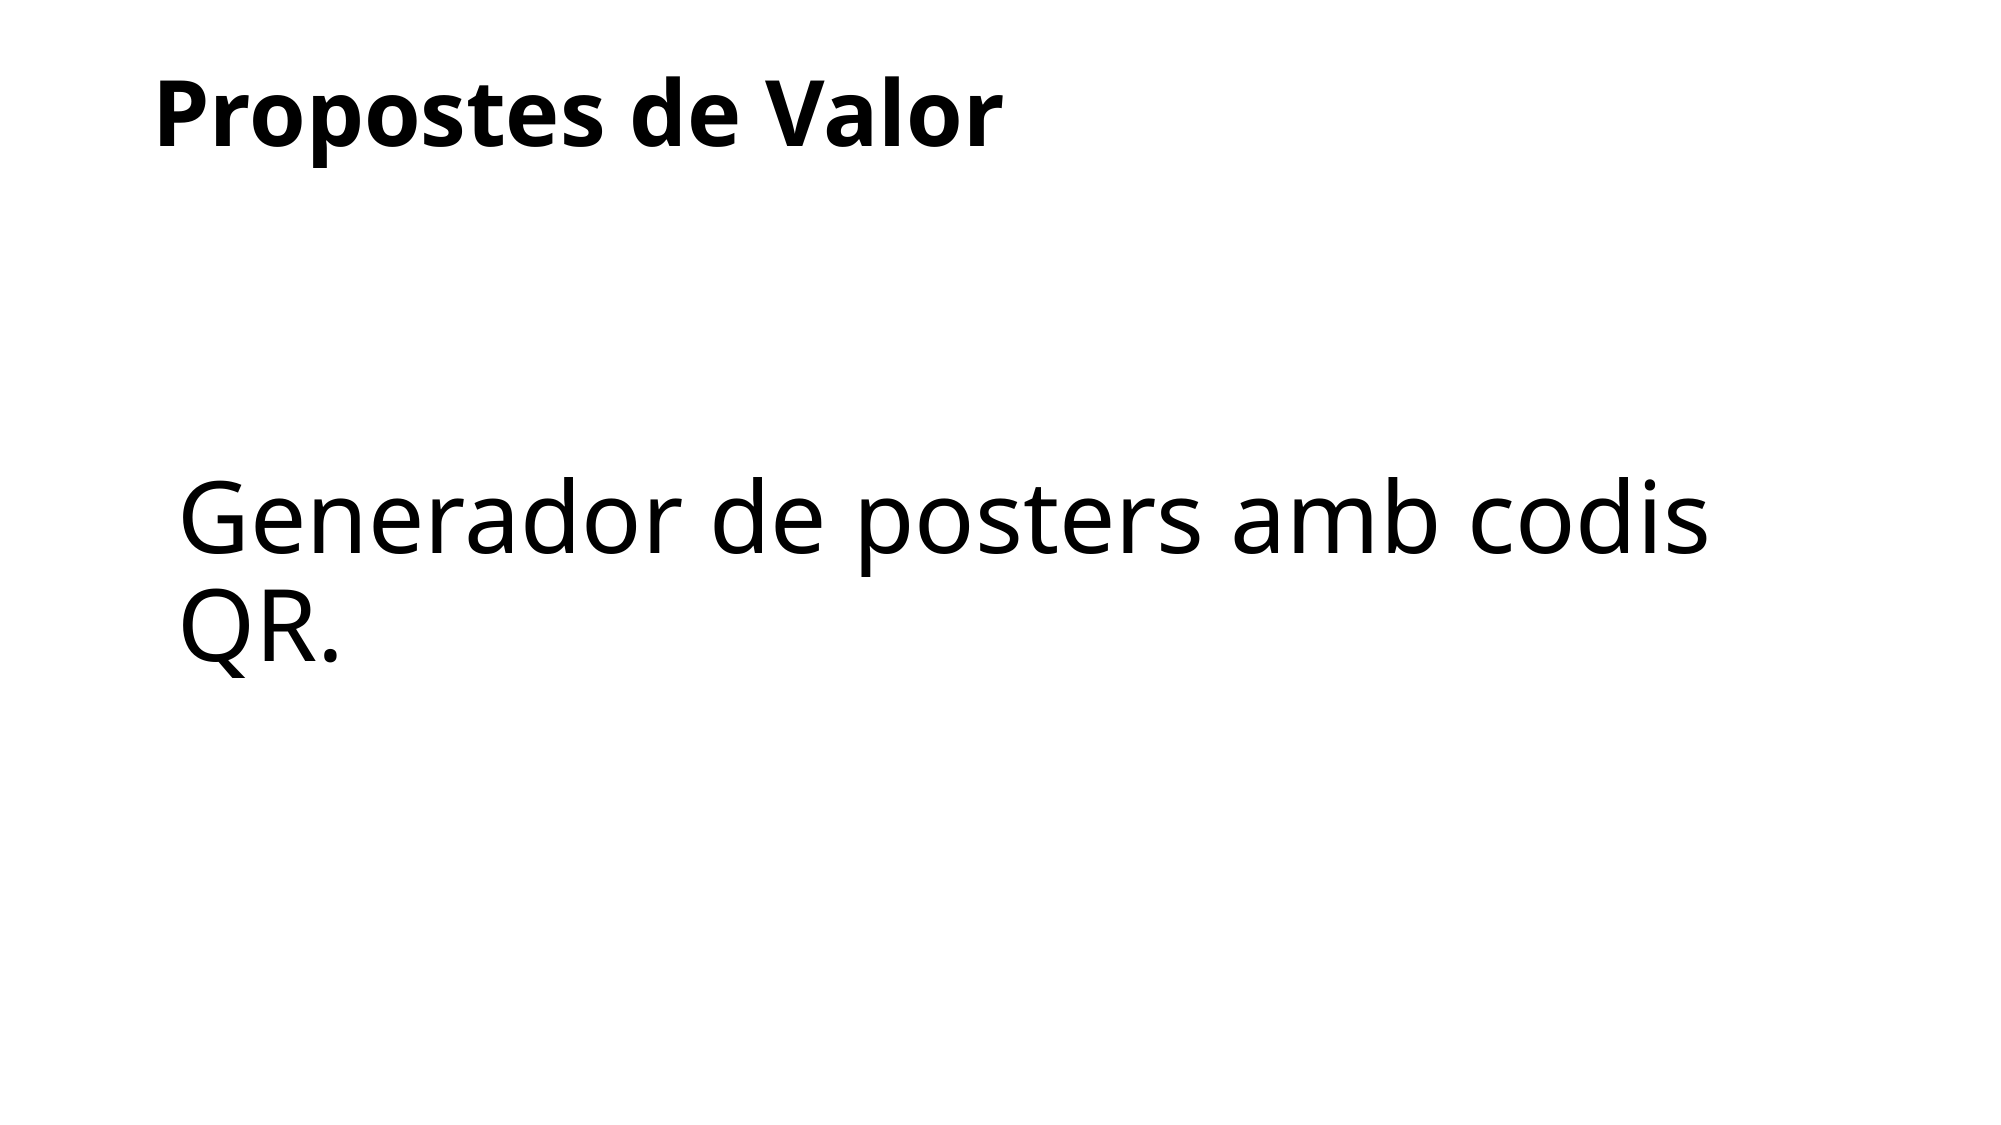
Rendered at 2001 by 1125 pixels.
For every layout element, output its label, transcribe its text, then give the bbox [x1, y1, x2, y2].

text_box Generador de posters amb codis QR. [162, 419, 1832, 732]
title Propostes de Valor [137, 59, 1863, 278]
